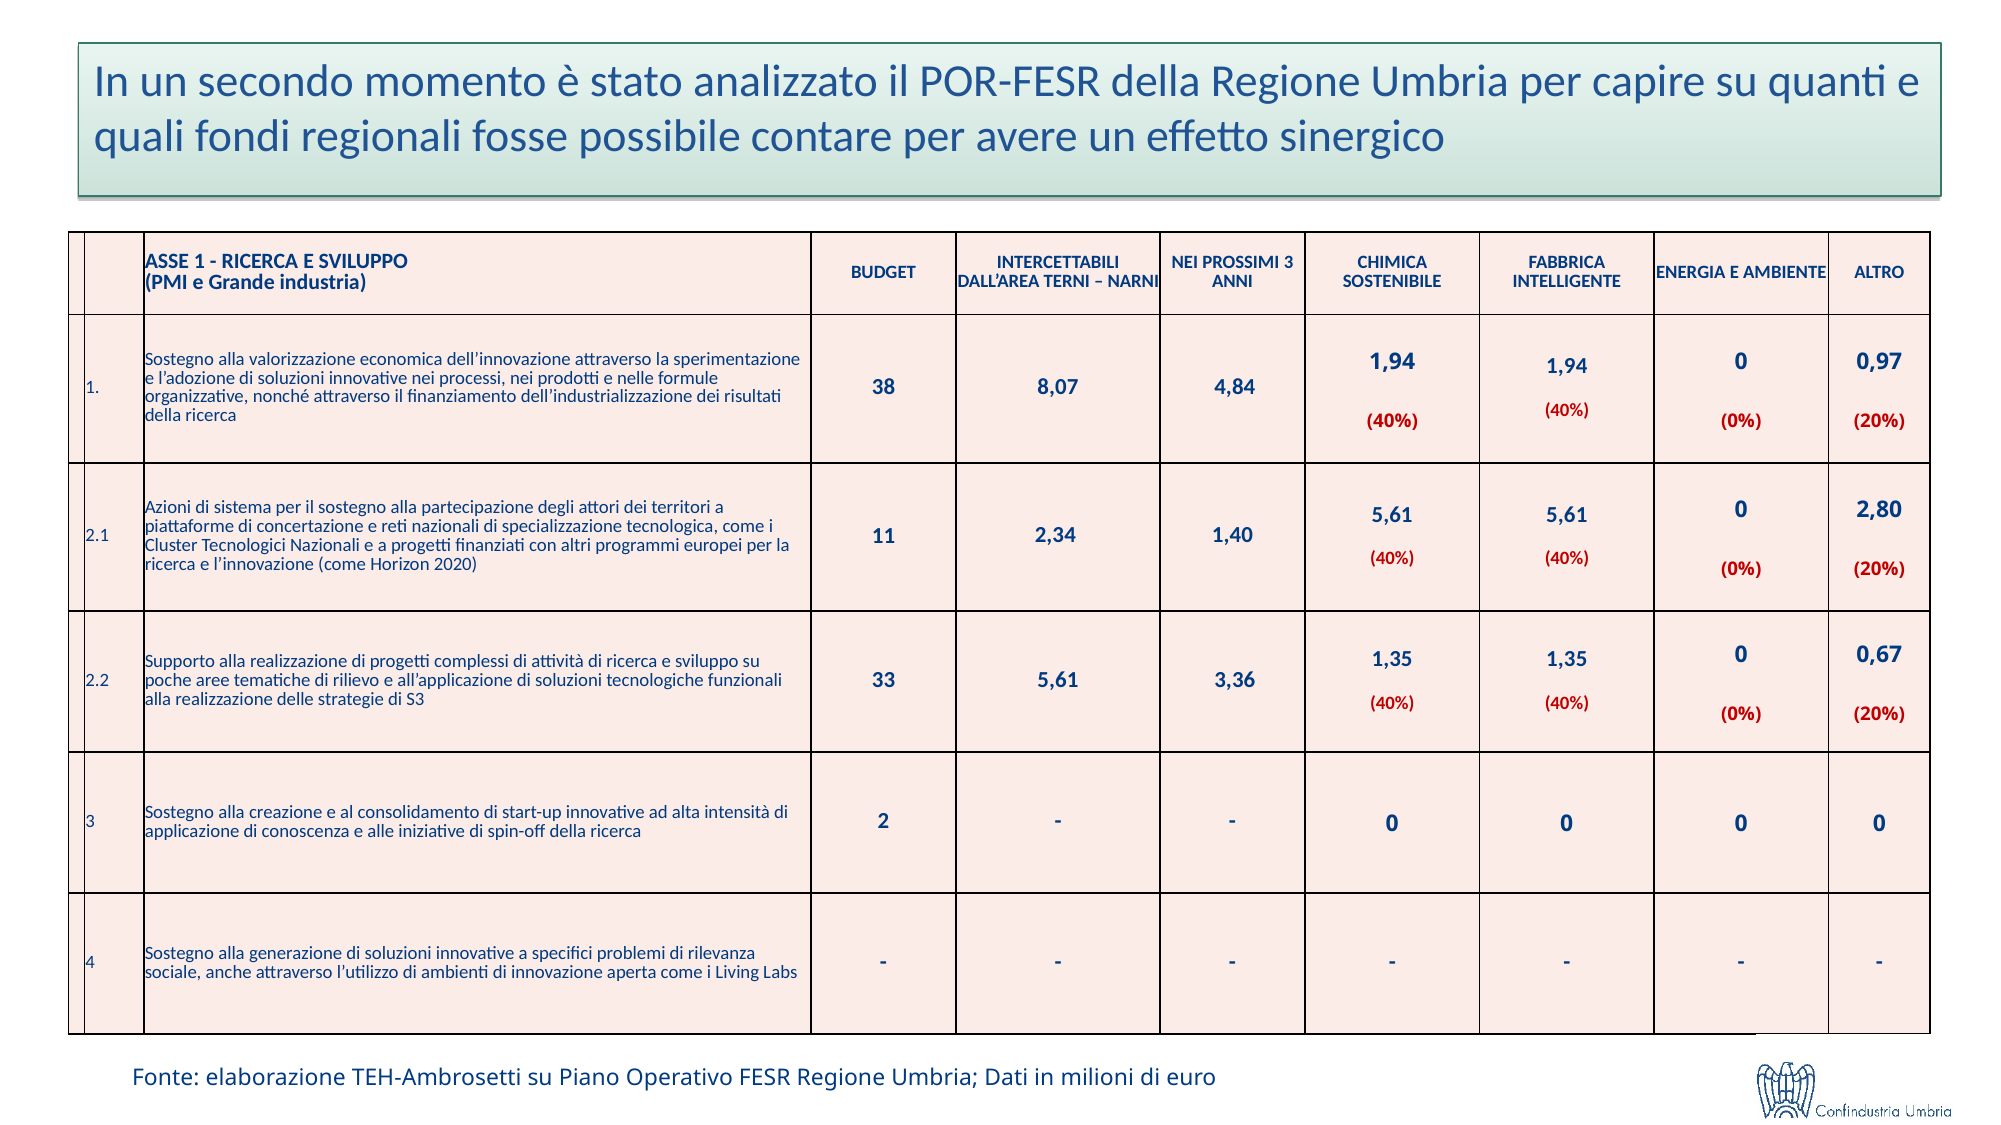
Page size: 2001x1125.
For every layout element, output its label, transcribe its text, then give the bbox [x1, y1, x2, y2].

table_cell 11 [812, 464, 955, 610]
table_cell 2,80 (20%) [1829, 464, 1929, 610]
table_cell [69, 315, 84, 462]
table_cell 0 [1480, 753, 1653, 892]
table_cell 5,61 [957, 612, 1159, 751]
table_header BUDGET [812, 233, 955, 314]
table_cell 3,36 [1161, 612, 1304, 751]
table_cell 2,34 [957, 464, 1159, 610]
table_cell - [1161, 894, 1304, 1033]
table_cell 1,35 (40%) [1480, 612, 1653, 751]
text_box Fonte: elaborazione TEH-Ambrosetti su Piano Operativo FESR Regione Umbria; Dati in milioni di euro [127, 1058, 1467, 1102]
table_cell 8,07 [957, 315, 1159, 462]
table_cell 0 (0%) [1655, 612, 1828, 751]
table_cell 4,84 [1161, 315, 1304, 462]
table_cell - [1161, 753, 1304, 892]
picture [1756, 1034, 1959, 1121]
table_cell - [1655, 894, 1828, 1033]
table_cell [69, 612, 84, 751]
table_cell 33 [812, 612, 955, 751]
table_cell - [957, 753, 1159, 892]
table_header ASSE 1 - RICERCA E SVILUPPO (PMI e Grande industria) [145, 233, 810, 314]
table_cell Sostegno alla generazione di soluzioni innovative a specifici problemi di rilevanza sociale, anche attraverso l’utilizzo di ambienti di innovazione aperta come i Living Labs [145, 894, 810, 1033]
table_cell - [957, 894, 1159, 1033]
table_cell 0 (0%) [1655, 315, 1828, 462]
table_cell [69, 753, 84, 892]
table_cell [69, 464, 84, 610]
table_cell 38 [812, 315, 955, 462]
table_cell - [812, 894, 955, 1033]
table_cell 1,35 (40%) [1306, 612, 1479, 751]
table_cell 2.1 [85, 464, 143, 610]
table_cell Sostegno alla valorizzazione economica dell’innovazione attraverso la sperimentazione e l’adozione di soluzioni innovative nei processi, nei prodotti e nelle formule organizzative, nonché attraverso il finanziamento dell’industrializzazione dei risultati della ricerca [145, 315, 810, 462]
table_cell [69, 894, 84, 1033]
title In un secondo momento è stato analizzato il POR-FESR della Regione Umbria per capire su quanti e quali fondi regionali fosse possibile contare per avere un effetto sinergico [78, 42, 1941, 197]
table_cell 0 [1655, 753, 1828, 892]
table_header ALTRO [1829, 233, 1929, 314]
table_cell 1,94 (40%) [1306, 315, 1479, 462]
table_header [69, 233, 84, 314]
table_header [85, 233, 143, 314]
table_header INTERCETTABILI DALL’AREA TERNI – NARNI [957, 233, 1159, 314]
table_cell 1,94 (40%) [1480, 315, 1653, 462]
table_cell 0 [1306, 753, 1479, 892]
table_cell 0,67 (20%) [1829, 612, 1929, 751]
table_cell 2 [812, 753, 955, 892]
table_cell 2.2 [85, 612, 143, 751]
table_cell - [1306, 894, 1479, 1033]
table_header NEI PROSSIMI 3 ANNI [1161, 233, 1304, 314]
table_cell - [1829, 894, 1929, 1033]
table_cell - [1480, 894, 1653, 1033]
table_cell 5,61 (40%) [1480, 464, 1653, 610]
table_cell 0 (0%) [1655, 464, 1828, 610]
table_cell 1,40 [1161, 464, 1304, 610]
table_cell 4 [85, 894, 143, 1033]
table_cell Azioni di sistema per il sostegno alla partecipazione degli attori dei territori a piattaforme di concertazione e reti nazionali di specializzazione tecnologica, come i Cluster Tecnologici Nazionali e a progetti finanziati con altri programmi europei per la ricerca e l’innovazione (come Horizon 2020) [145, 464, 810, 610]
table_cell Supporto alla realizzazione di progetti complessi di attività di ricerca e sviluppo su poche aree tematiche di rilievo e all’applicazione di soluzioni tecnologiche funzionali alla realizzazione delle strategie di S3 [145, 612, 810, 751]
table_cell 0,97 (20%) [1829, 315, 1929, 462]
table_cell 1. [85, 315, 143, 462]
table_cell 0 [1829, 753, 1929, 892]
table_cell 3 [85, 753, 143, 892]
table_cell Sostegno alla creazione e al consolidamento di start-up innovative ad alta intensità di applicazione di conoscenza e alle iniziative di spin-off della ricerca [145, 753, 810, 892]
table_header ENERGIA E AMBIENTE [1655, 233, 1828, 314]
table_cell 5,61 (40%) [1306, 464, 1479, 610]
table_header FABBRICA INTELLIGENTE [1480, 233, 1653, 314]
table_header CHIMICA SOSTENIBILE [1306, 233, 1479, 314]
